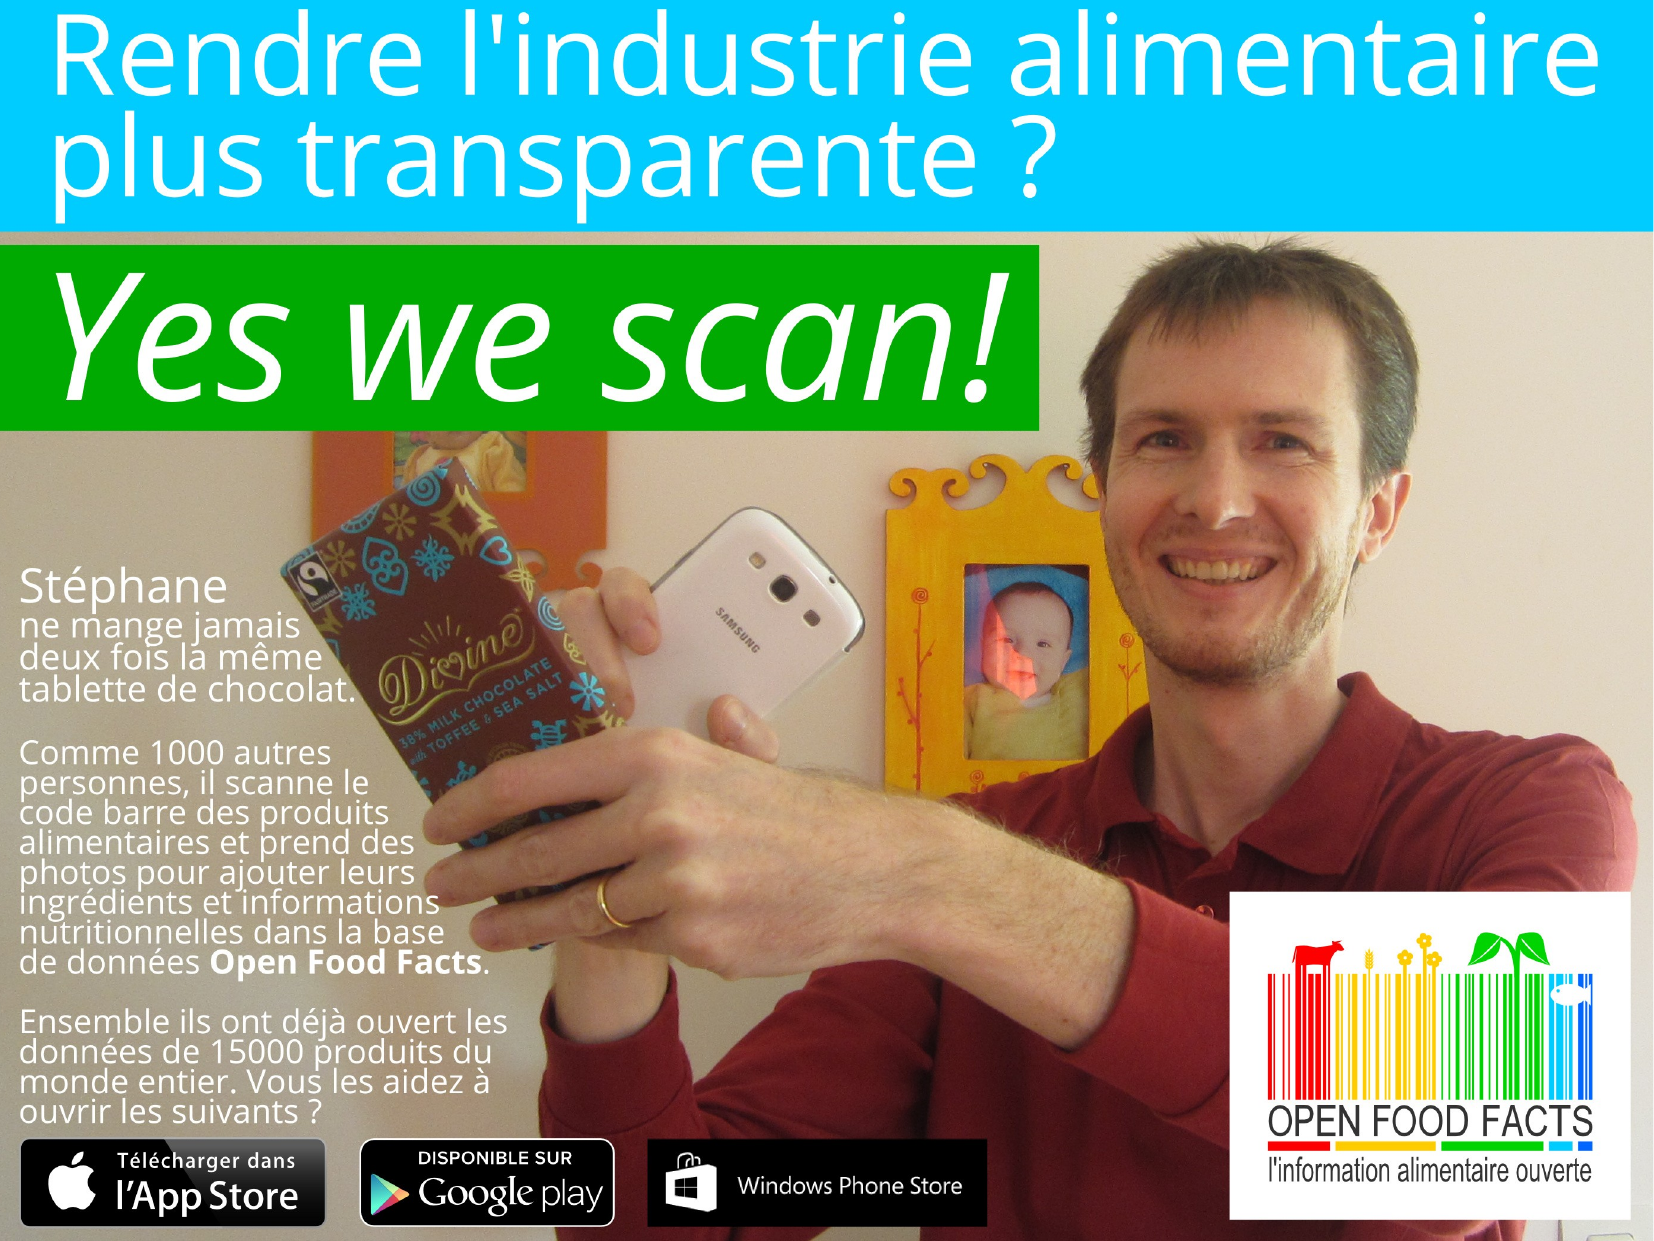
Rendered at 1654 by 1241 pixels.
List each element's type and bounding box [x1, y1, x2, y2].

picture [519, 35, 529, 95]
picture [548, 33, 599, 96]
picture [454, 135, 505, 196]
picture [1105, 12, 1117, 24]
picture [189, 34, 239, 95]
picture [1546, 34, 1598, 96]
picture [1012, 115, 1055, 175]
picture [577, 135, 630, 223]
picture [819, 135, 869, 196]
picture [849, 33, 883, 95]
picture [387, 136, 435, 198]
picture [751, 135, 802, 197]
picture [642, 136, 690, 197]
picture [1408, 34, 1456, 96]
picture [685, 35, 736, 97]
picture [56, 135, 109, 223]
picture [520, 135, 563, 198]
picture [153, 135, 203, 198]
picture [895, 35, 903, 95]
picture [1079, 9, 1087, 95]
picture [370, 34, 420, 96]
picture [1237, 33, 1288, 96]
picture [1136, 33, 1222, 95]
picture [1304, 34, 1355, 95]
picture [122, 34, 173, 96]
picture [614, 9, 667, 97]
picture [492, 14, 502, 44]
picture [0, 232, 1654, 1241]
picture [255, 9, 308, 96]
picture [1475, 33, 1484, 95]
picture [346, 136, 380, 196]
picture [920, 34, 972, 96]
picture [328, 33, 361, 95]
picture [298, 122, 335, 197]
picture [1504, 34, 1538, 95]
picture [125, 110, 134, 196]
picture [1023, 183, 1037, 198]
picture [519, 12, 531, 24]
picture [1365, 20, 1400, 96]
picture [880, 123, 915, 199]
picture [751, 34, 794, 96]
picture [1107, 35, 1116, 95]
picture [894, 12, 904, 24]
picture [1475, 12, 1485, 24]
picture [56, 15, 114, 95]
picture [924, 135, 975, 197]
picture [801, 21, 836, 96]
picture [219, 135, 261, 198]
picture [465, 9, 475, 95]
picture [1010, 33, 1059, 96]
picture [709, 136, 743, 196]
